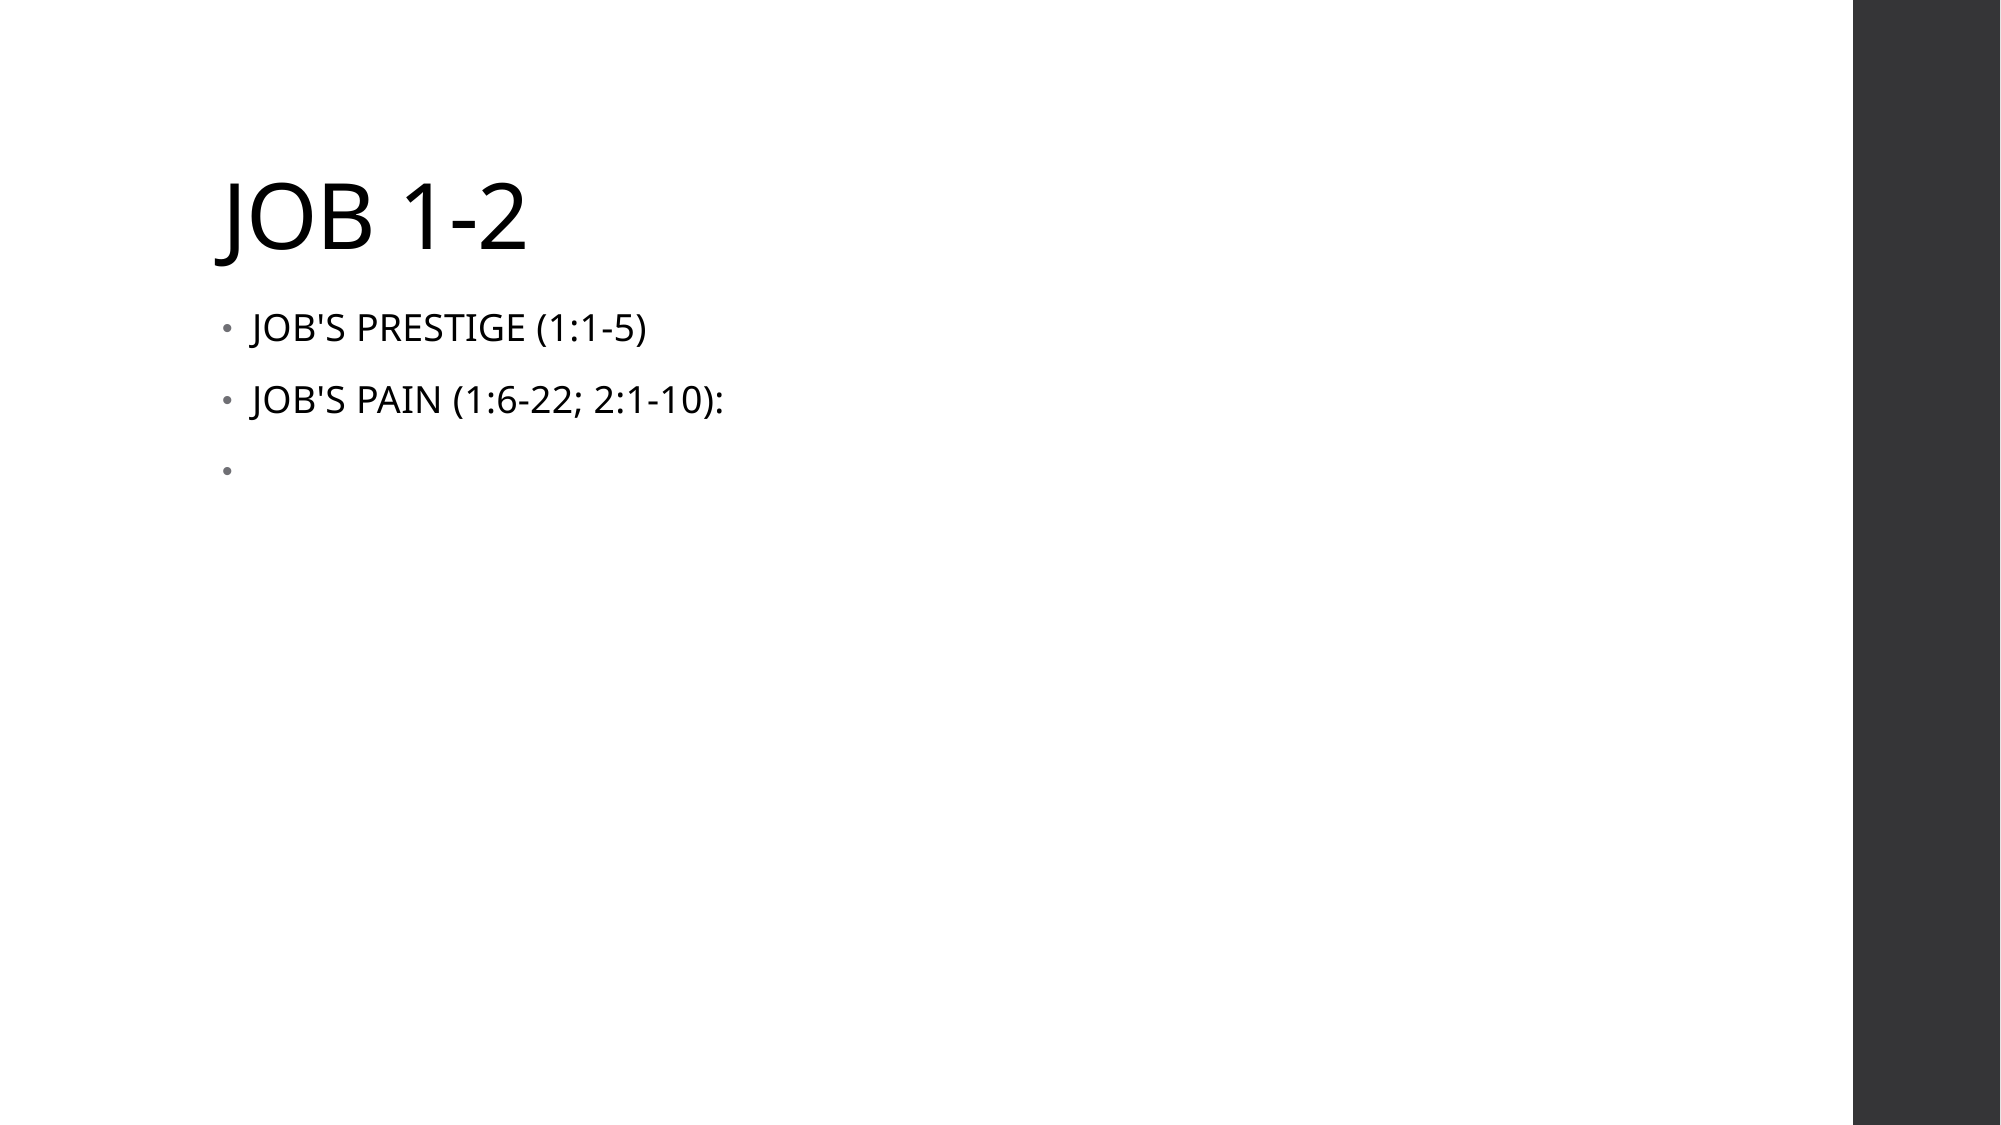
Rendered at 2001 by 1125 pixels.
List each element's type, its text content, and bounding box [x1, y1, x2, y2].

list JOB'S PRESTIGE (1:1-5) JOB'S PAIN (1:6-22; 2:1-10): [206, 299, 1617, 1014]
title JOB 1-2 [206, 60, 1797, 278]
